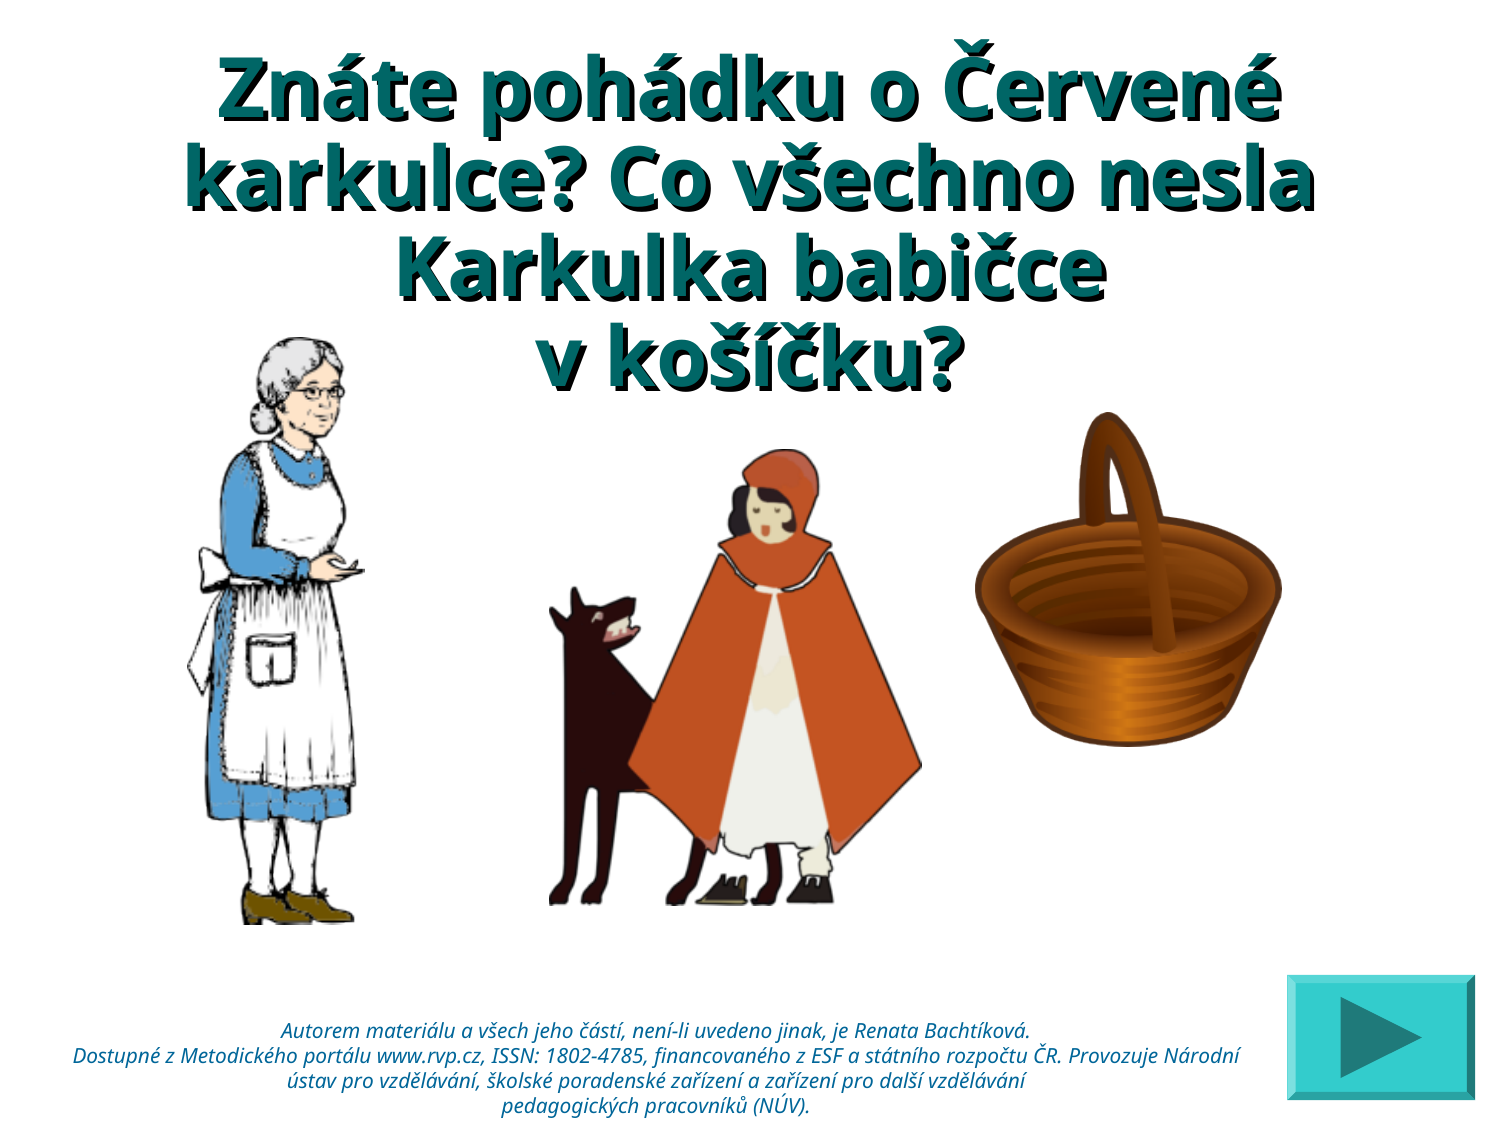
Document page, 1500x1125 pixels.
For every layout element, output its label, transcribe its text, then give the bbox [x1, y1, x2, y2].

text_box Autorem materiálu a všech jeho částí, není-li uvedeno jinak, je Renata Bachtíková. Dostupné z Metodického portálu www.rvp.cz, ISSN: 1802-4785, financovaného z ESF a státního rozpočtu ČR. Provozuje Národní ústav pro vzdělávání, školské poradenské zařízení a zařízení pro další vzdělávání pedagogických pracovníků (NÚV). [37, 1009, 1275, 1125]
title Znáte pohádku o Červené karkulce? Co všechno nesla Karkulka babičce v košíčku? [99, 37, 1400, 413]
text_box [1288, 974, 1476, 1101]
picture [187, 337, 365, 925]
picture [975, 412, 1282, 747]
picture [549, 449, 922, 906]
